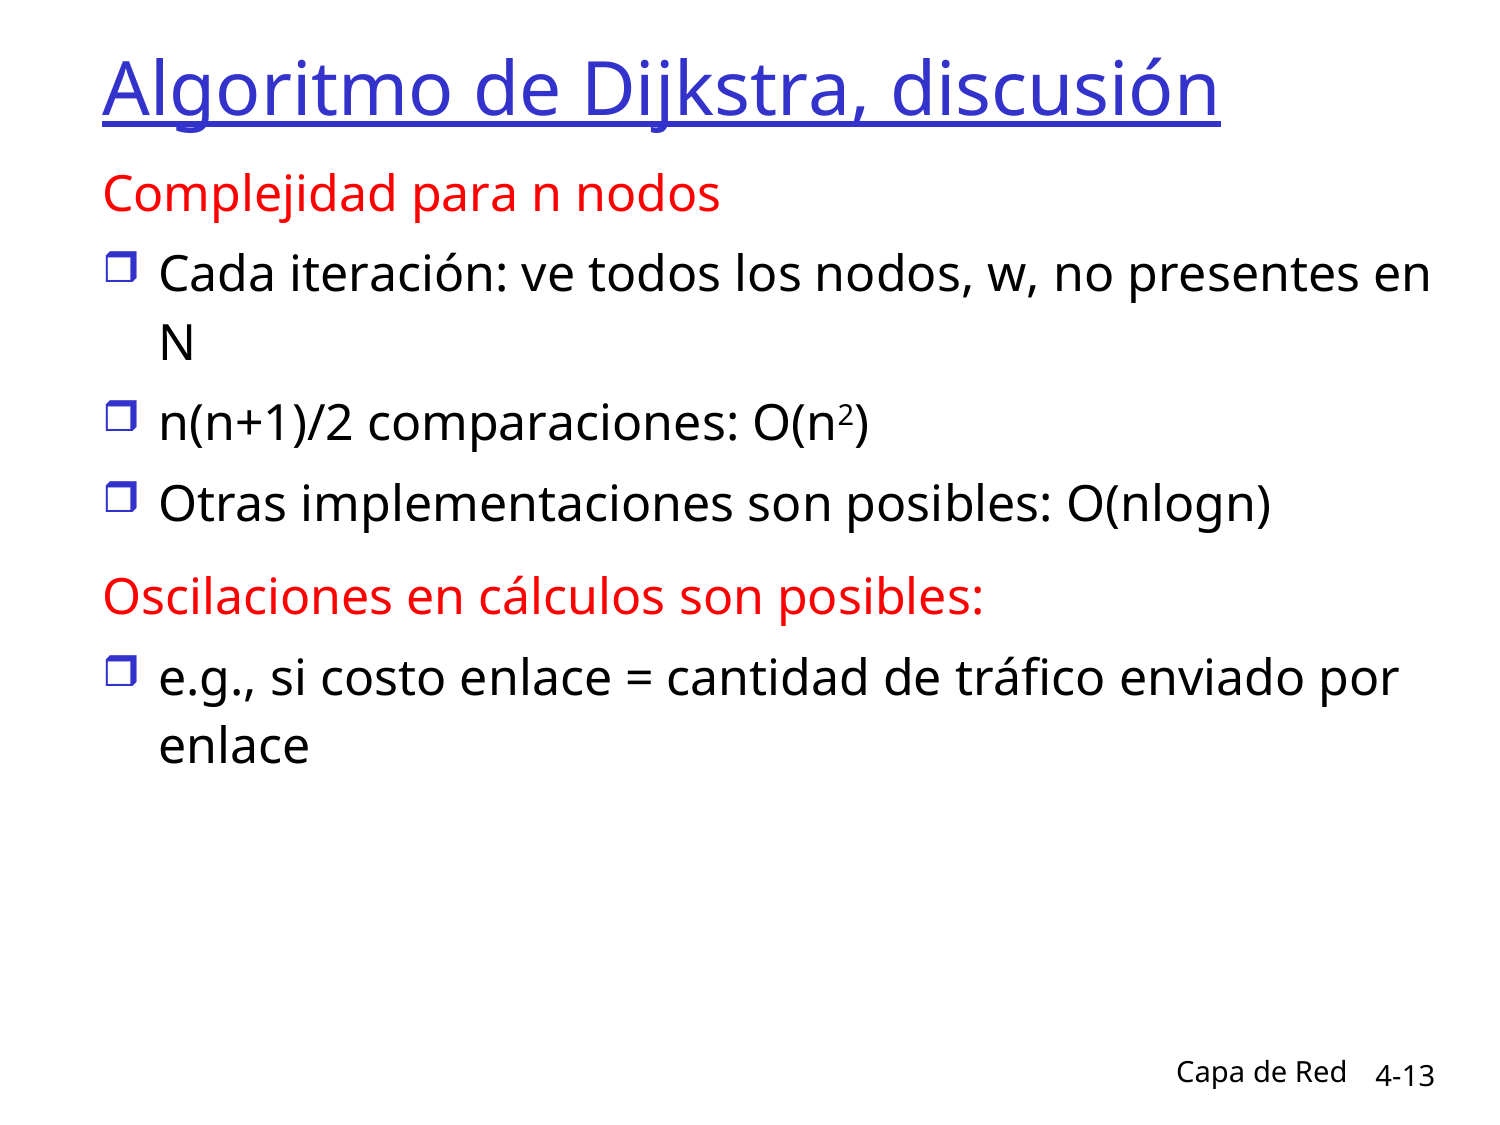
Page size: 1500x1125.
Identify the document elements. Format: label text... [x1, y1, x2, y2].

title Algoritmo de Dijkstra, discusión [87, 15, 1363, 149]
list Complejidad para n nodos Cada iteración: ve todos los nodos, w, no presentes en N n(n+1)/2 comparaciones: O(n2) Otras implementaciones son posibles: O(nlogn) Oscilaciones en cálculos son posibles: e.g., si costo enlace = cantidad de tráfico enviado por enlace [87, 149, 1463, 1066]
